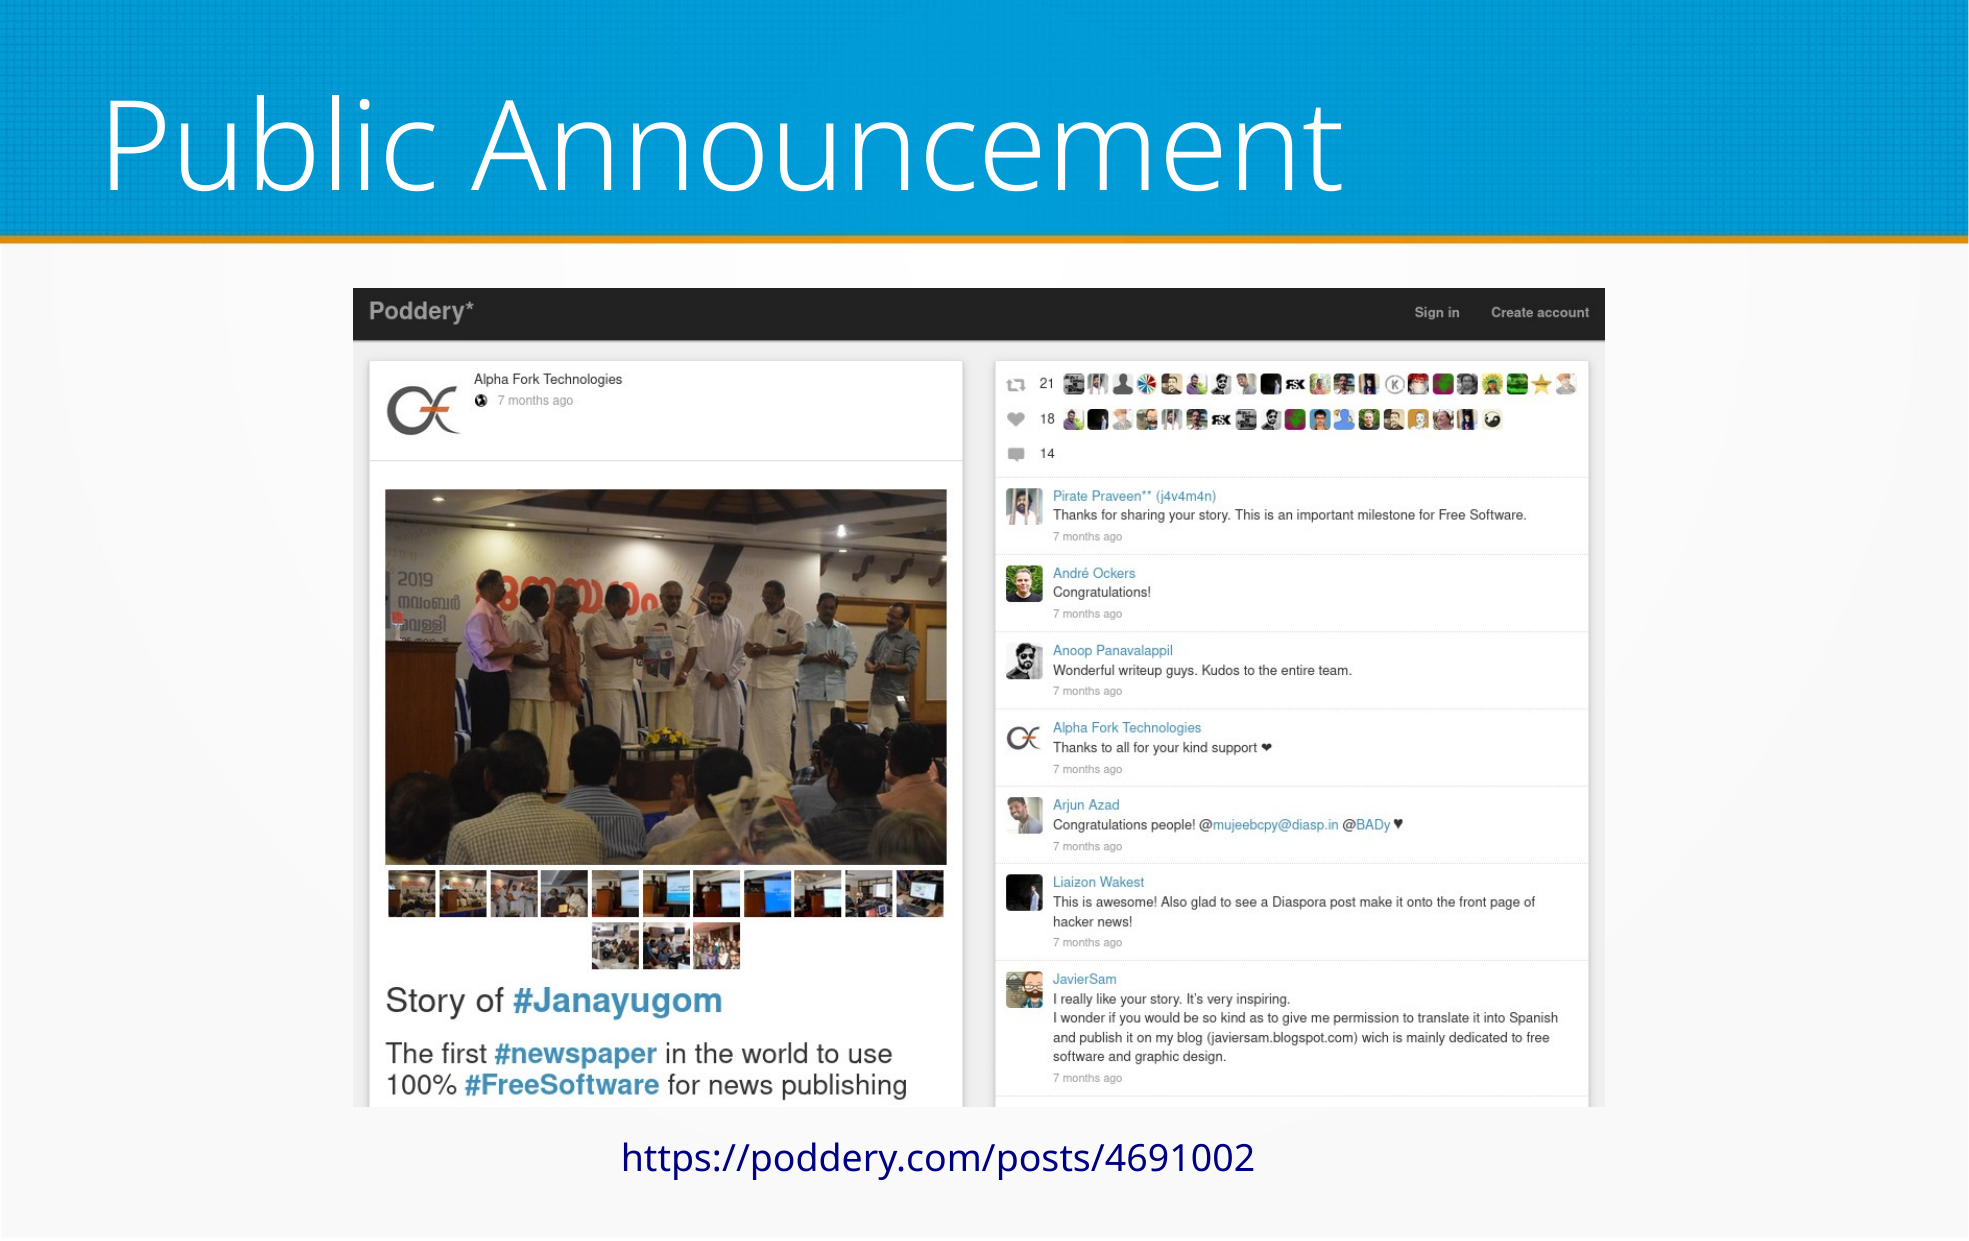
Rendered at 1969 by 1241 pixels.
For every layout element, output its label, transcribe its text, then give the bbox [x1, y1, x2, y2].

picture [0, 233, 1969, 1241]
text_box https://poddery.com/posts/4691002 [614, 1129, 1305, 1185]
title Public Announcement [98, 19, 1870, 227]
